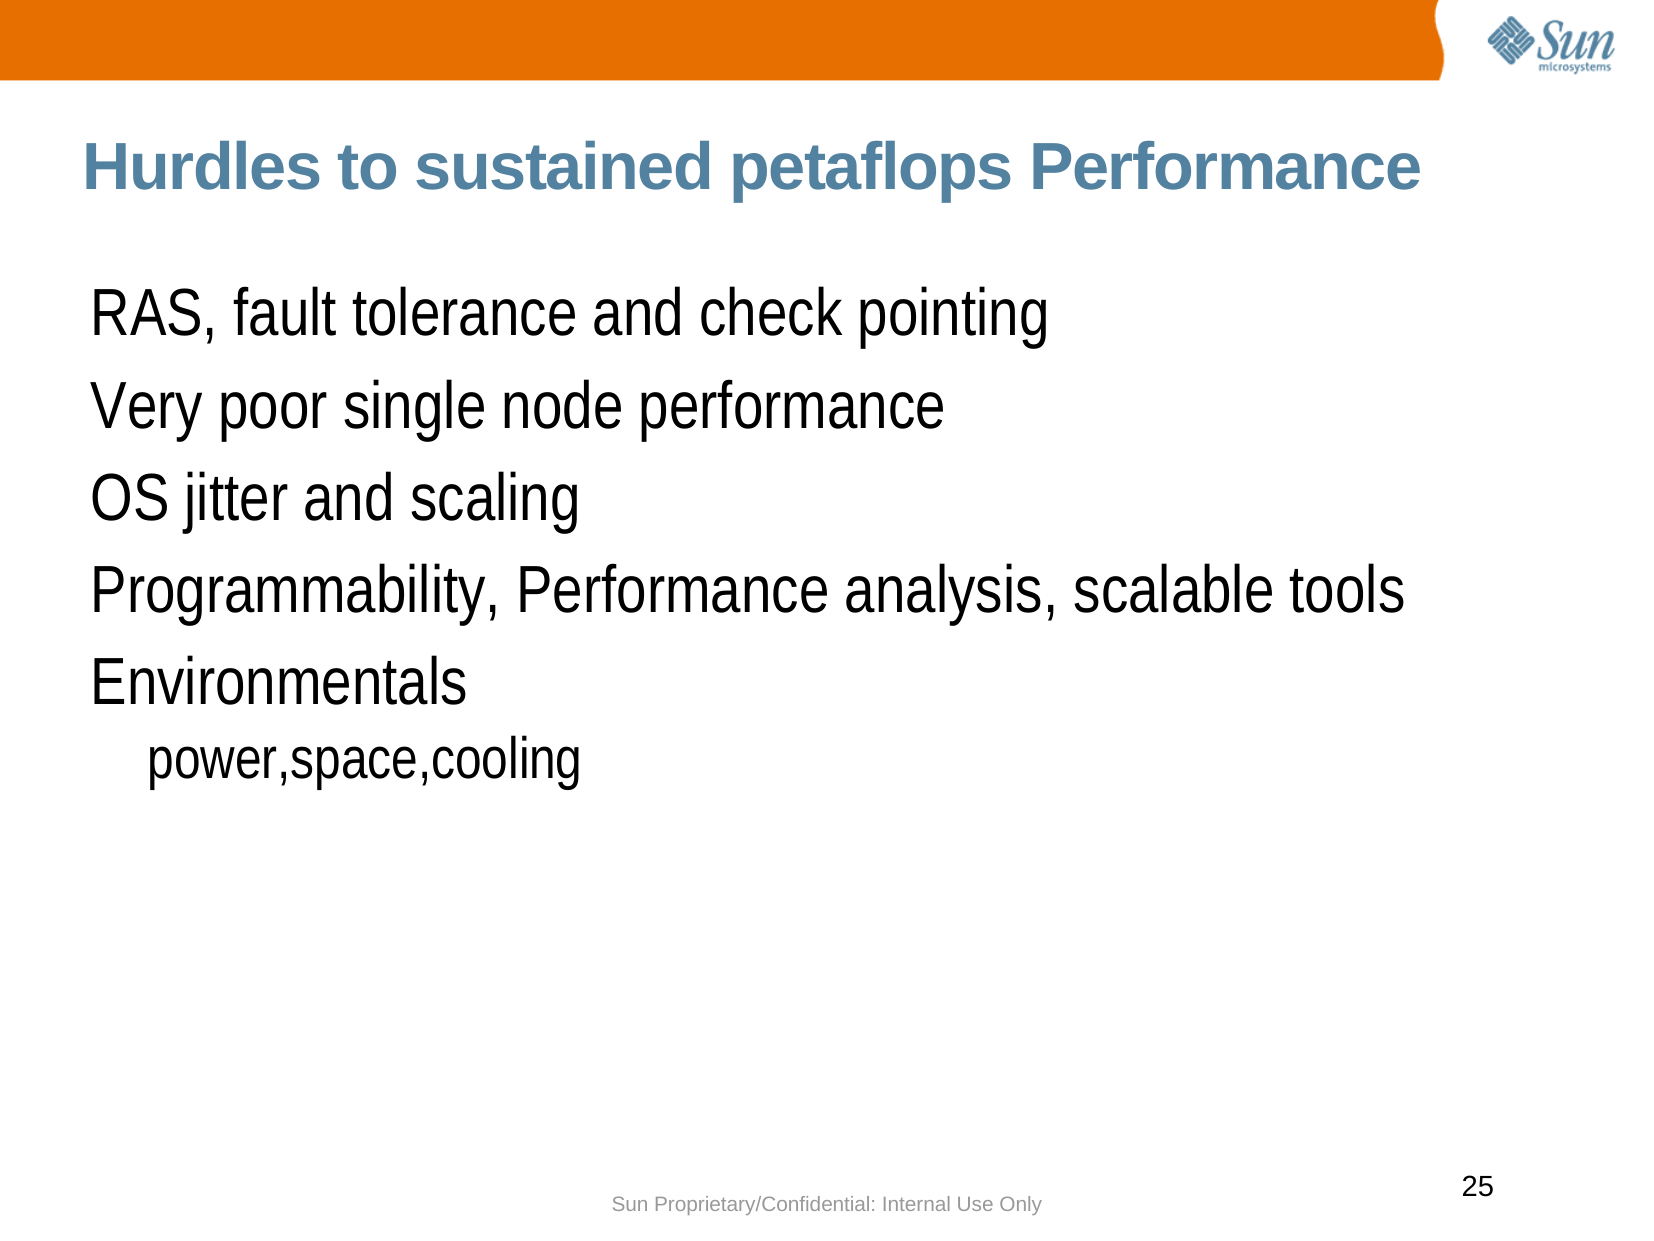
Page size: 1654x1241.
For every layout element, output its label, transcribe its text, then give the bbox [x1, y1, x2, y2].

picture [0, 0, 1654, 83]
title Hurdles to sustained petaflops Performance [82, 135, 1585, 251]
list RAS, fault tolerance and check pointing Very poor single node performance OS jitter and scaling Programmability, Performance analysis, scalable tools Environmentals power,space,cooling [71, 283, 1545, 1121]
